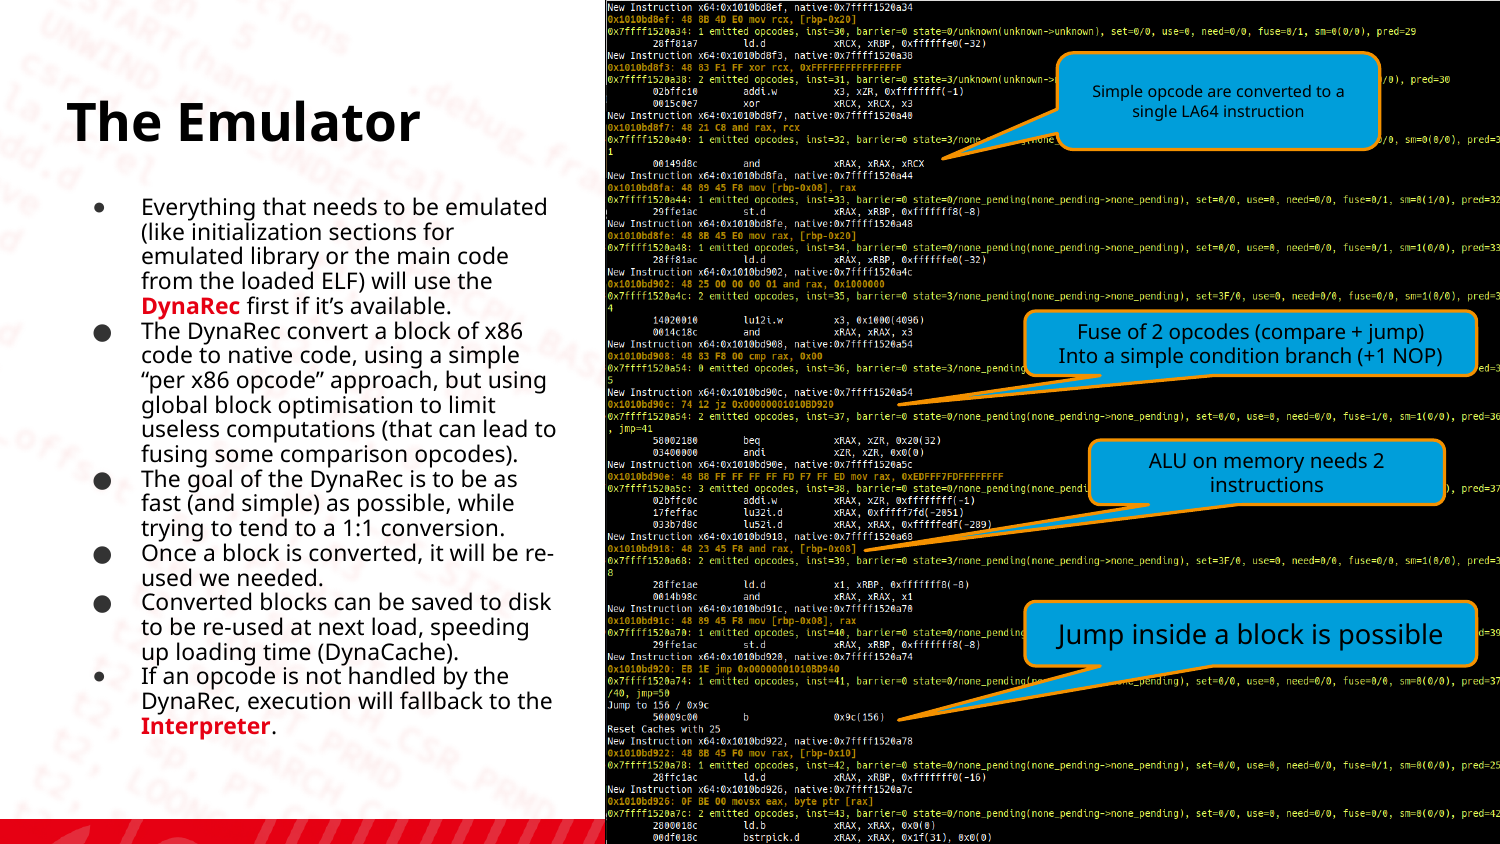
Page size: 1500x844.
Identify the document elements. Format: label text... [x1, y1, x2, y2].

text_box Simple opcode are converted to a single LA64 instruction [942, 52, 1380, 159]
title The Emulator [51, 72, 580, 167]
list Everything that needs to be emulated (like initialization sections for emulated library or the main code from the loaded ELF) will use the DynaRec first if it’s available. The DynaRec convert a block of x86 code to native code, using a simple “per x86 opcode” approach, but using global block optimisation to limit useless computations (that can lead to fusing some comparison opcodes). The goal of the DynaRec is to be as fast (and simple) as possible, while trying to tend to a 1:1 conversion. Once a block is converted, it will be re-used we needed. Converted blocks can be saved to disk to be re-used at next load, speeding up loading time (DynaCache). If an opcode is not handled by the DynaRec, execution will fallback to the Interpreter. [51, 181, 573, 797]
picture [0, 0, 1500, 844]
text_box Fuse of 2 opcodes (compare + jump) Into a simple condition branch (+1 NOP) [898, 310, 1477, 405]
text_box Jump inside a block is possible [898, 601, 1477, 721]
text_box ALU on memory needs 2 instructions [865, 440, 1445, 551]
